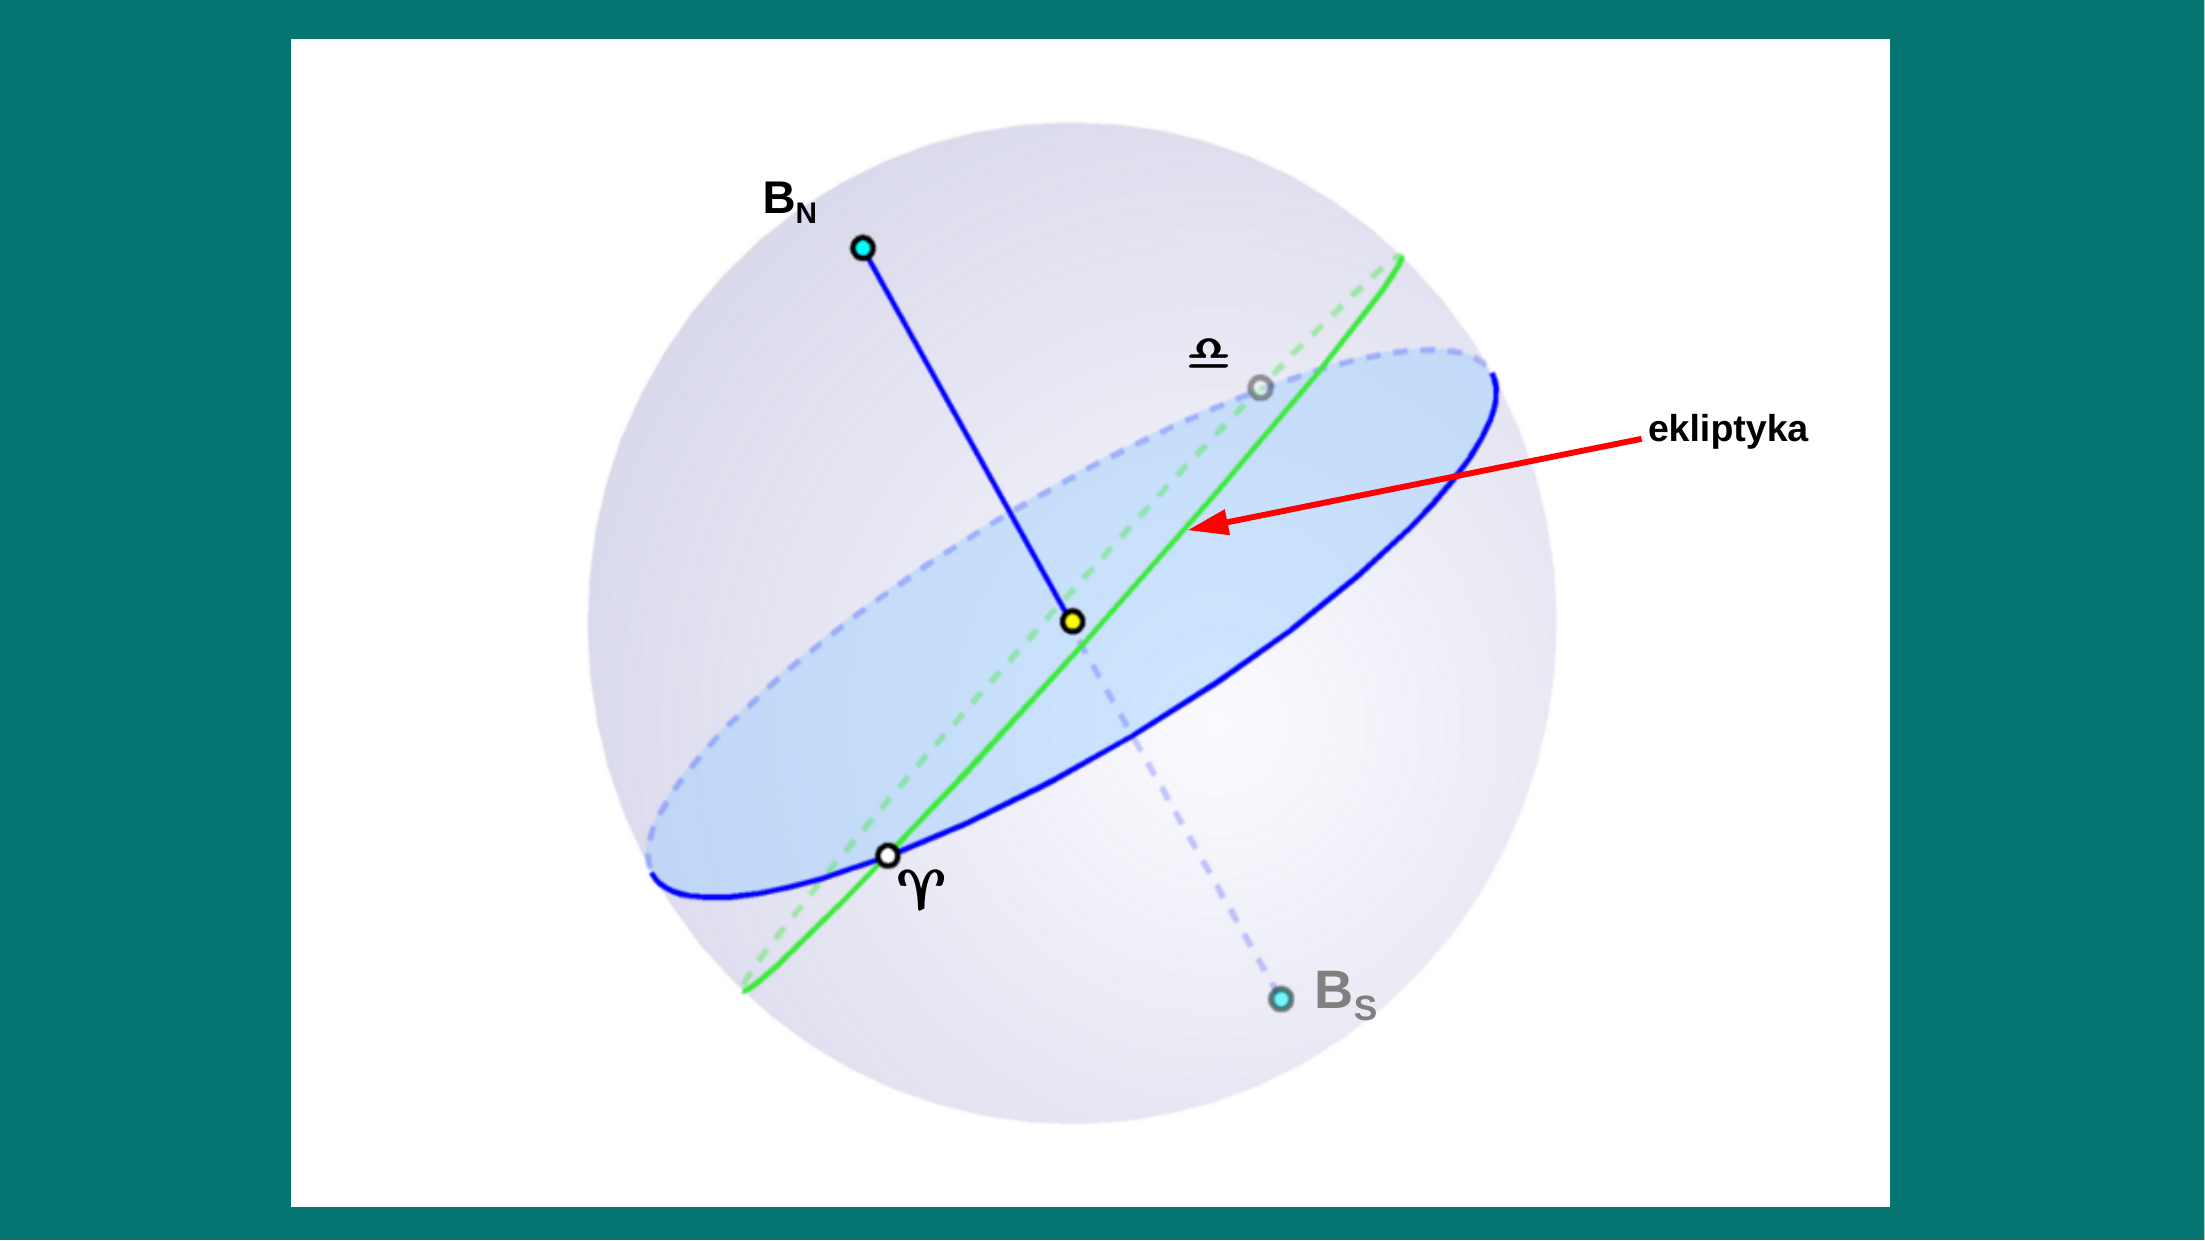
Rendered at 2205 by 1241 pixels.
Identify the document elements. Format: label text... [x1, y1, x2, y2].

text_box ekliptyka [1633, 400, 1887, 479]
text_box BN [747, 164, 874, 279]
text_box ♎ [1172, 312, 1270, 424]
picture [291, 39, 1890, 1207]
text_box BS [1299, 952, 1423, 1066]
text_box ♈ [882, 847, 987, 953]
